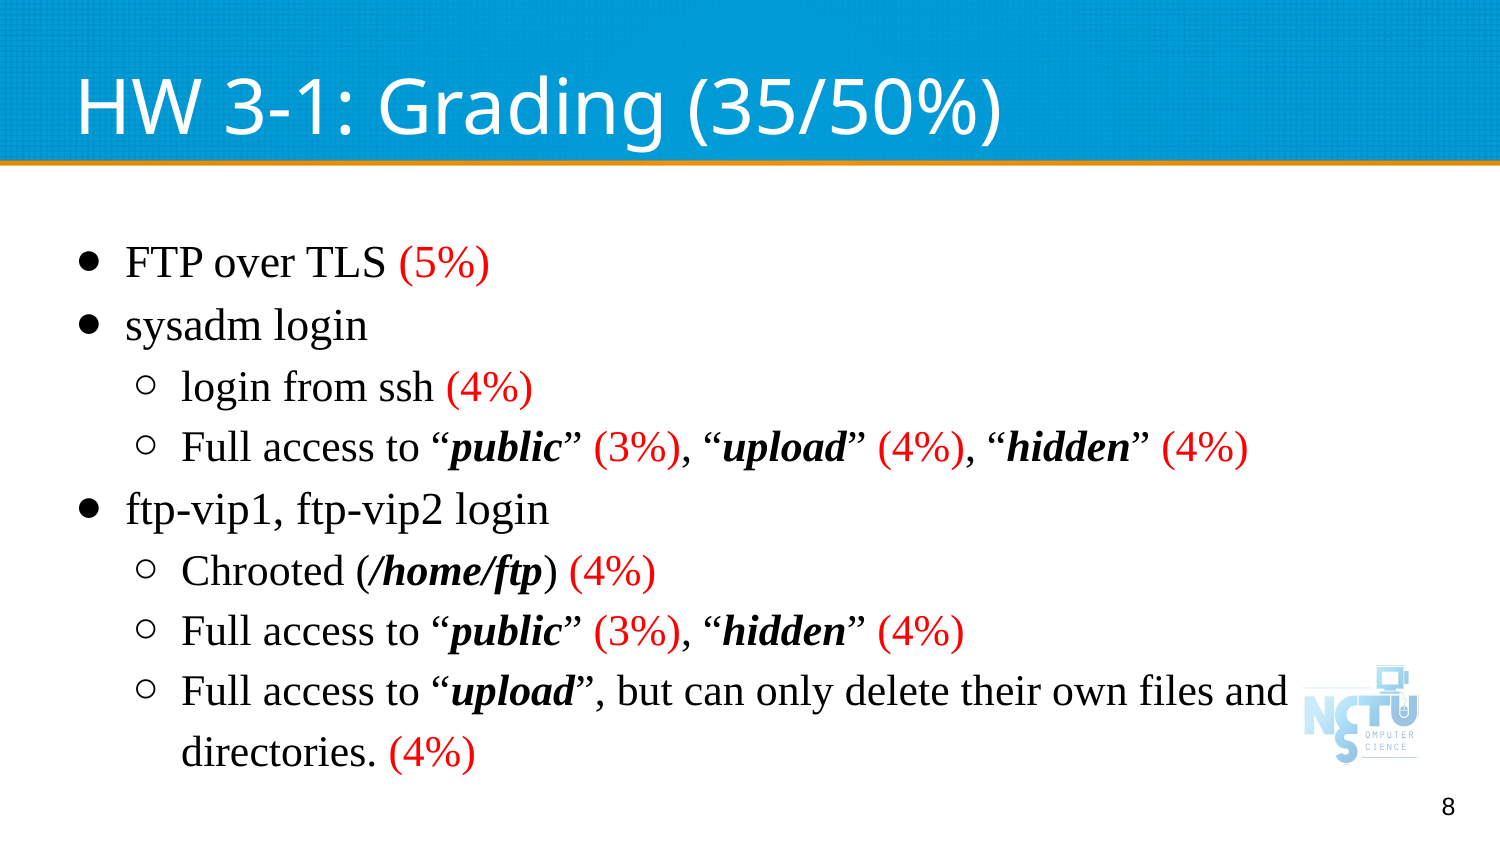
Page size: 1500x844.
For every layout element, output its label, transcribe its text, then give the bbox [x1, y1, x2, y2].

slide_number <number> [1403, 779, 1494, 844]
list FTP over TLS (5%) sysadm login login from ssh (4%) Full access to “public” (3%), “upload” (4%), “hidden” (4%) ftp-vip1, ftp-vip2 login Chrooted (/home/ftp) (4%) Full access to “public” (3%), “hidden” (4%) Full access to “upload”, but can only delete their own files and directories. (4%) [70, 223, 1425, 780]
title HW 3-1: Grading (35/50%) [74, 33, 1425, 175]
picture [0, 160, 1500, 844]
